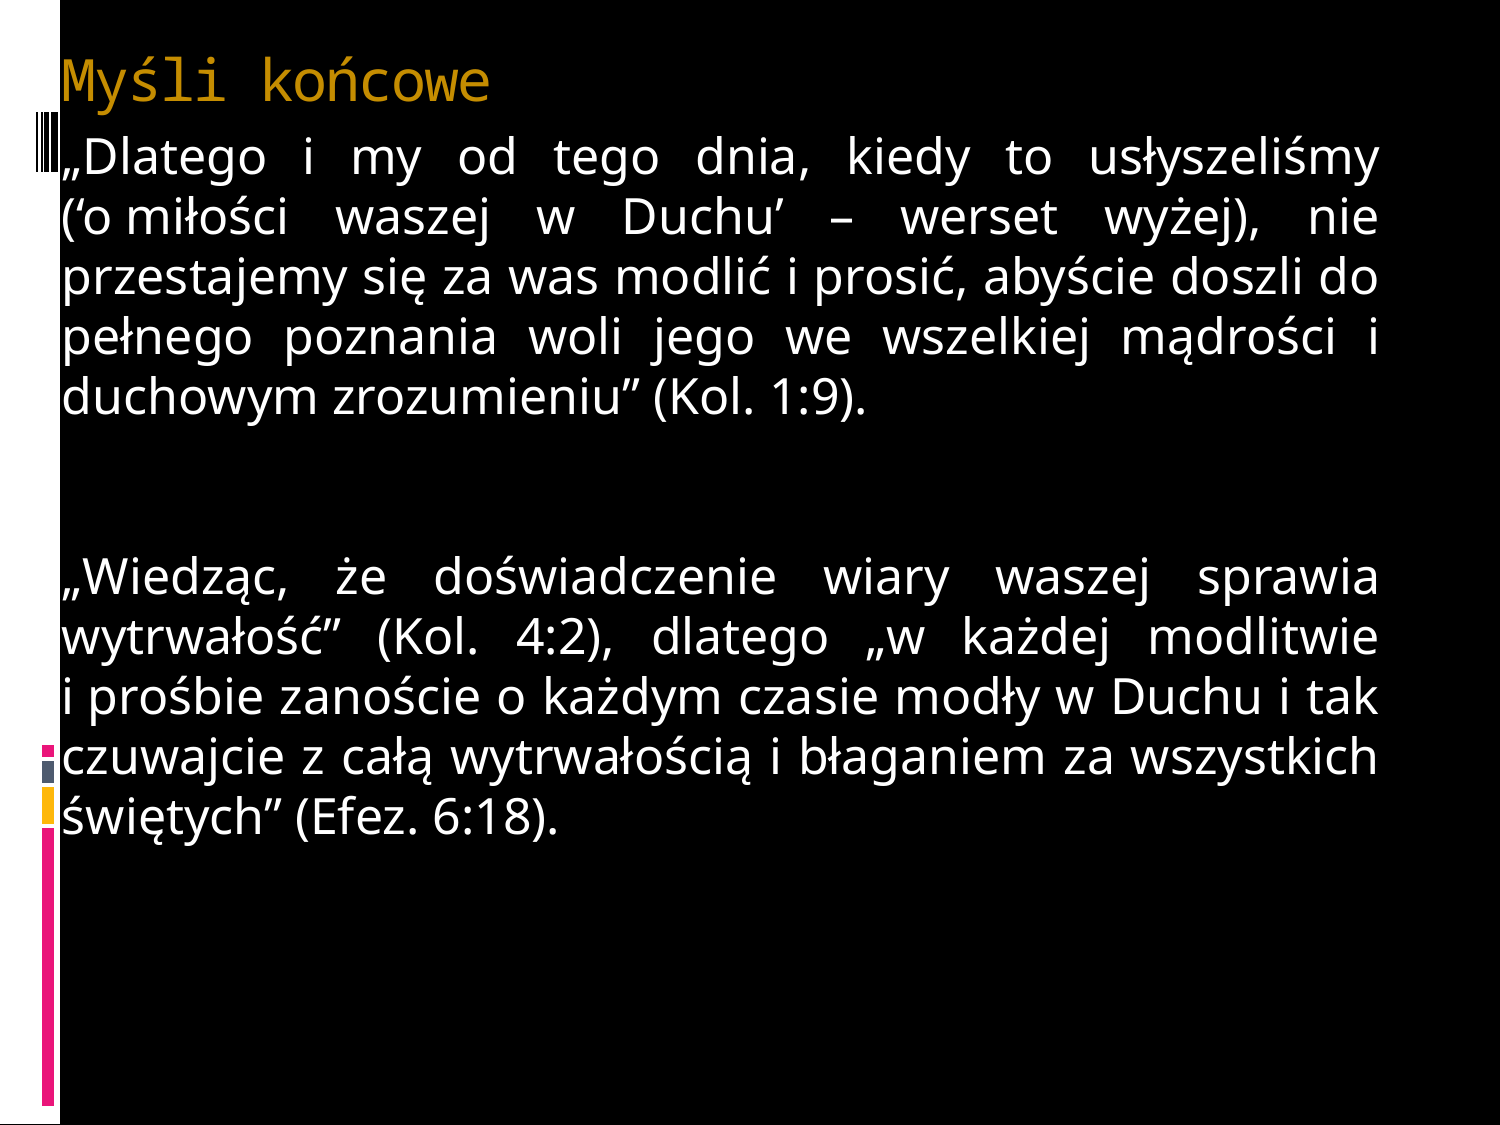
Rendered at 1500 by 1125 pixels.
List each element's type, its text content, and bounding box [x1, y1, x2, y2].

title Myśli końcowe [46, 35, 1442, 117]
text_box „Dlatego i my od tego dnia, kiedy to usłyszeliśmy (‘o miłości waszej w Duchu’ – werset wyżej), nie przestajemy się za was modlić i prosić, abyście doszli do pełnego poznania woli jego we wszelkiej mądrości i duchowym zrozumieniu” (Kol. 1:9). „Wiedząc, że doświadczenie wiary waszej sprawia wytrwałość” (Kol. 4:2), dlatego „w każdej modlitwie i prośbie zanoście o każdym czasie modły w Duchu i tak czuwajcie z całą wytrwałością i błaganiem za wszystkich świętych” (Efez. 6:18). [46, 117, 1454, 1067]
